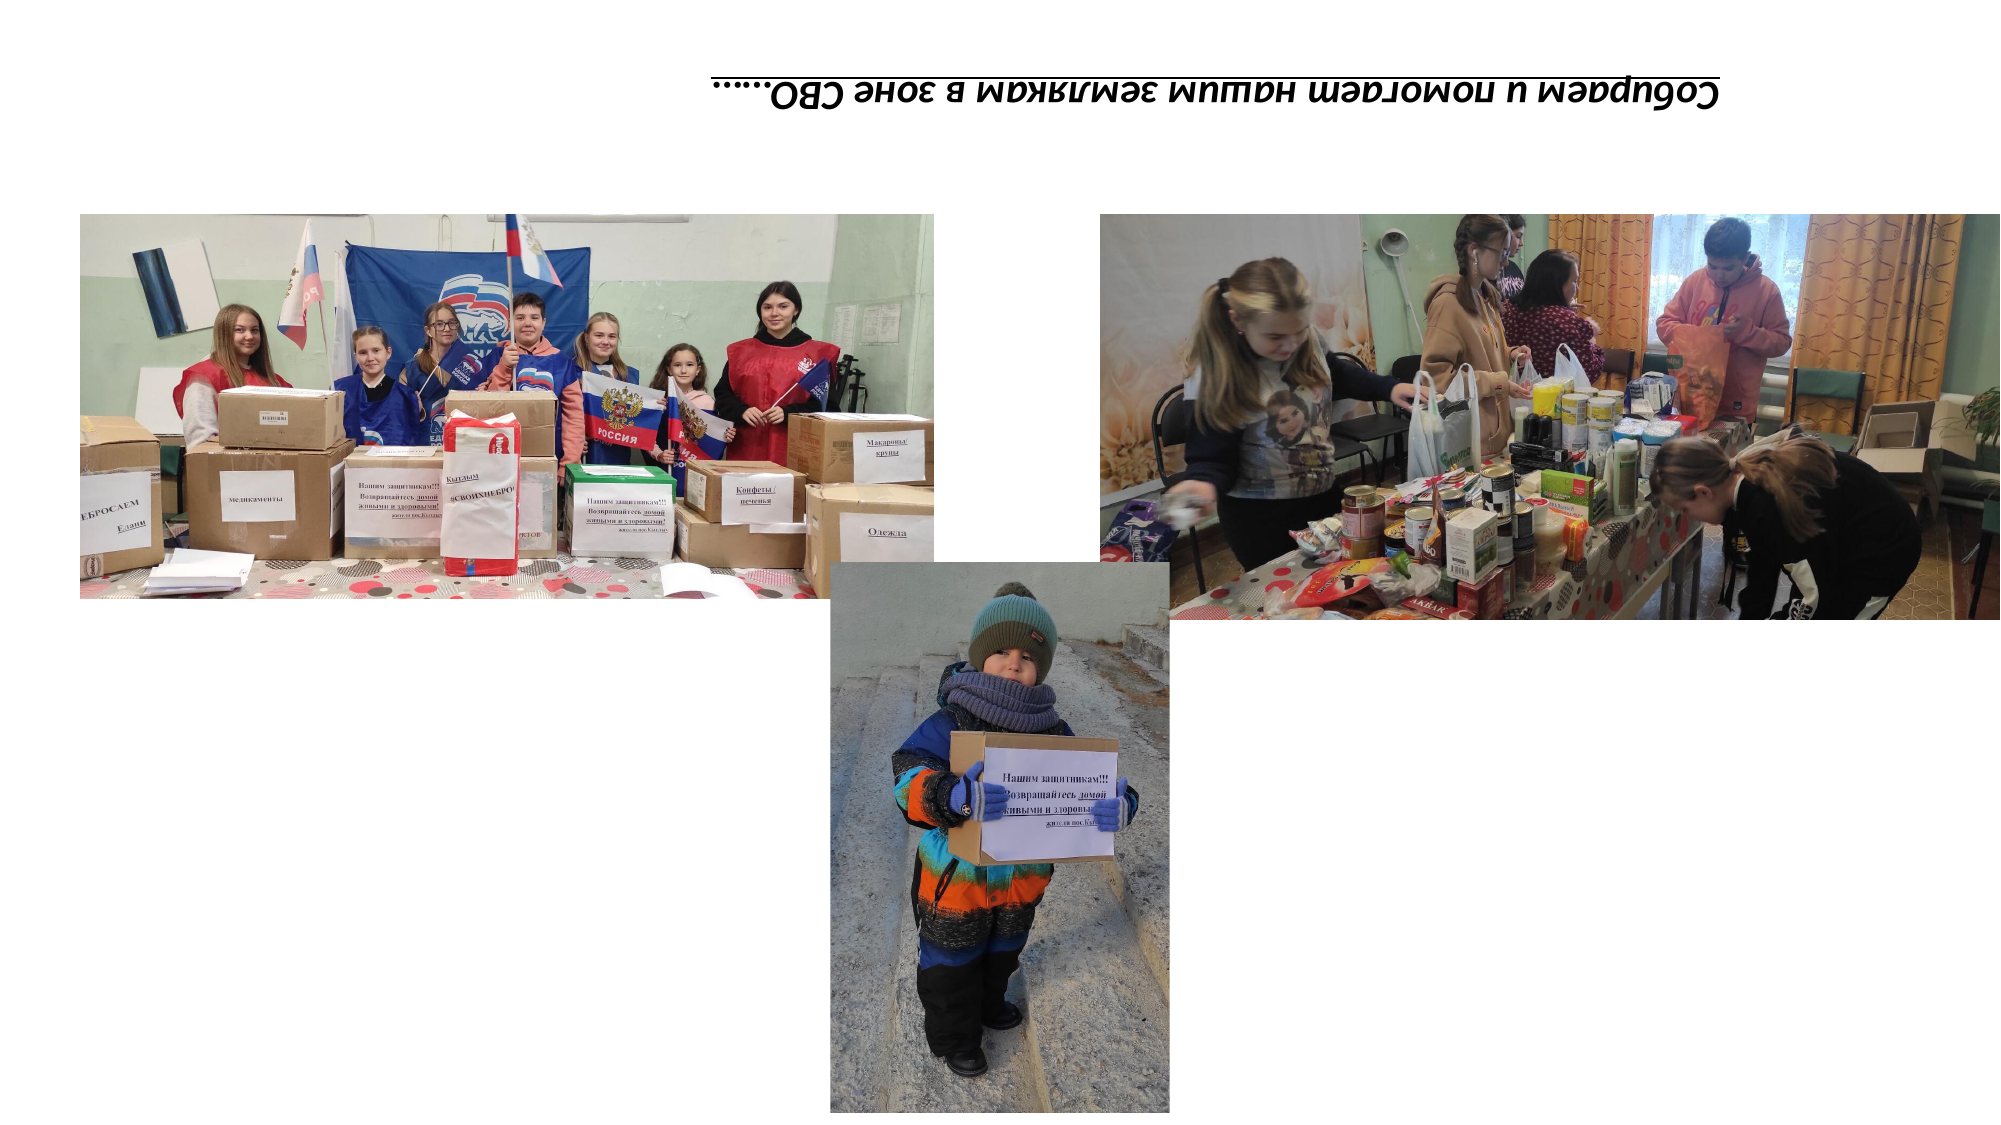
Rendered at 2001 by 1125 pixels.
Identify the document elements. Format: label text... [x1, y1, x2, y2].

picture [80, 214, 2000, 1113]
text_box Собираем и помогает нашим землякам в зоне СВО…… [522, 65, 1735, 132]
